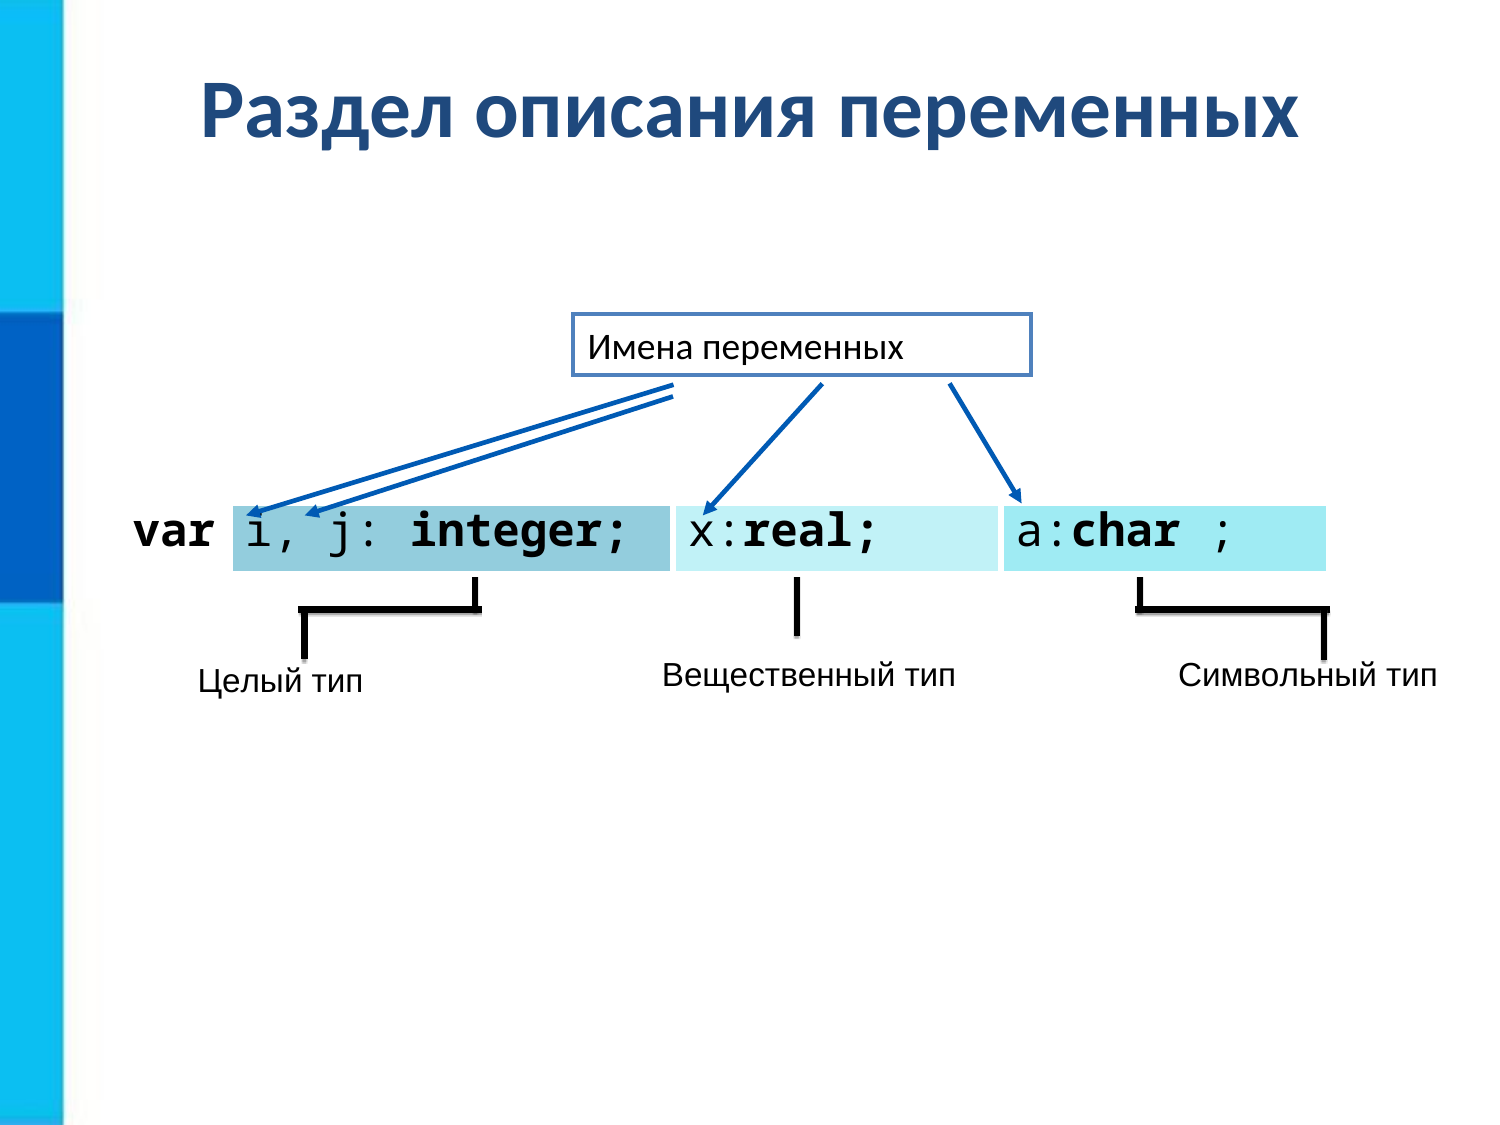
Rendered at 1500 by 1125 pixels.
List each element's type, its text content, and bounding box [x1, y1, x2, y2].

text_box Символьный тип [1033, 645, 1453, 701]
table_header var [103, 506, 227, 571]
text_box Имена переменных [572, 314, 1032, 375]
table_header i, j: integer; [233, 506, 670, 571]
text_box Раздел описания переменных [76, 31, 1425, 197]
picture [0, 0, 1500, 1125]
table_header x:real; [676, 506, 998, 571]
text_box Целый тип [183, 651, 443, 707]
table_header a:char ; [1004, 506, 1326, 571]
text_box Вещественный тип [584, 645, 1033, 701]
